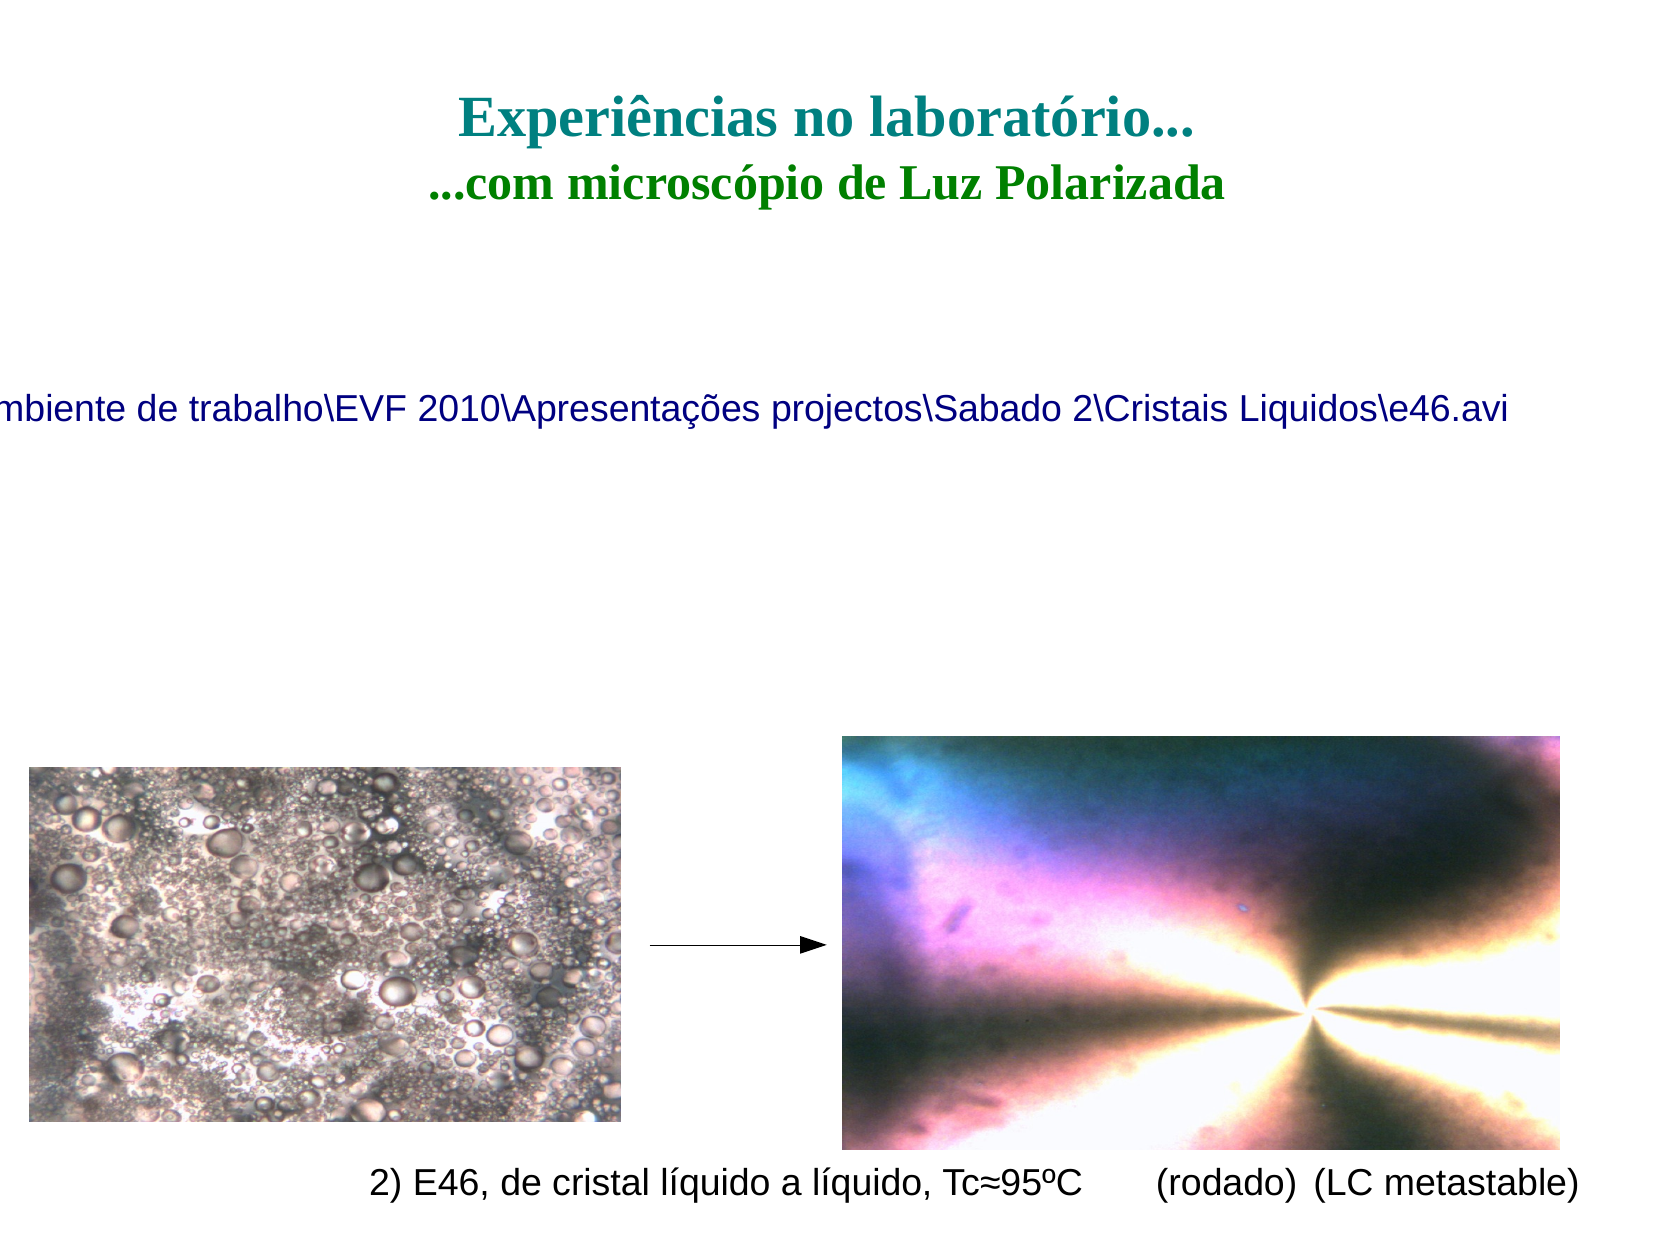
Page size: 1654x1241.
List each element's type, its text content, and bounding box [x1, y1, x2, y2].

title Experiências no laboratório... [59, 56, 1595, 178]
picture [842, 736, 1560, 1150]
text_box 2) E46, de cristal líquido a líquido, Tc≈95ºC (rodado) [354, 1153, 1298, 1211]
picture [29, 767, 621, 1123]
text_box ...com microscópio de Luz Polarizada [400, 147, 1241, 219]
text_box C:\Documents and Settings\David Schmool\Ambiente de trabalho\EVF 2010\Apresentações projectos\Sabado 2\Cristais Liquidos\e46.avi [0, 379, 1654, 451]
text_box (LC metastable) [1298, 1153, 1595, 1211]
